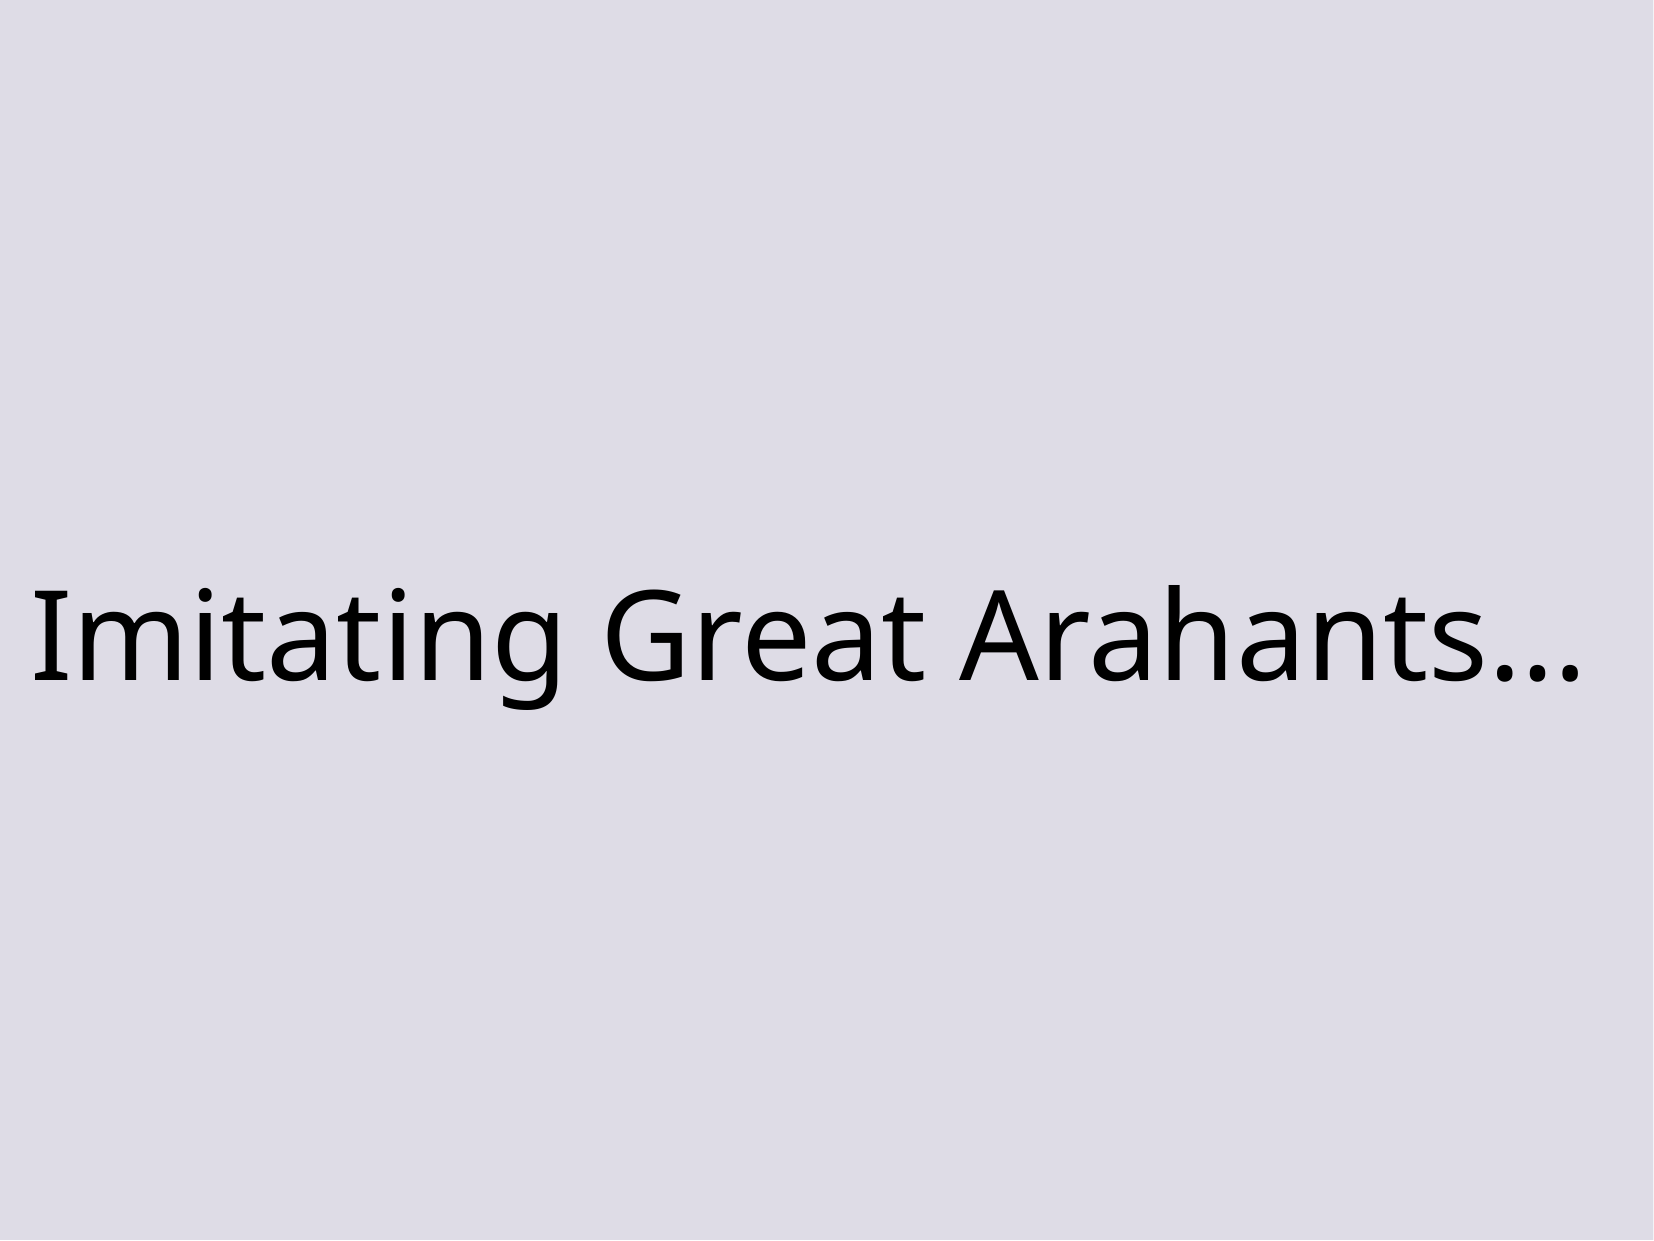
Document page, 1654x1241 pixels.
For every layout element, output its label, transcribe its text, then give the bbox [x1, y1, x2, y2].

subtitle Imitating Great Arahants… [0, 12, 1653, 1241]
